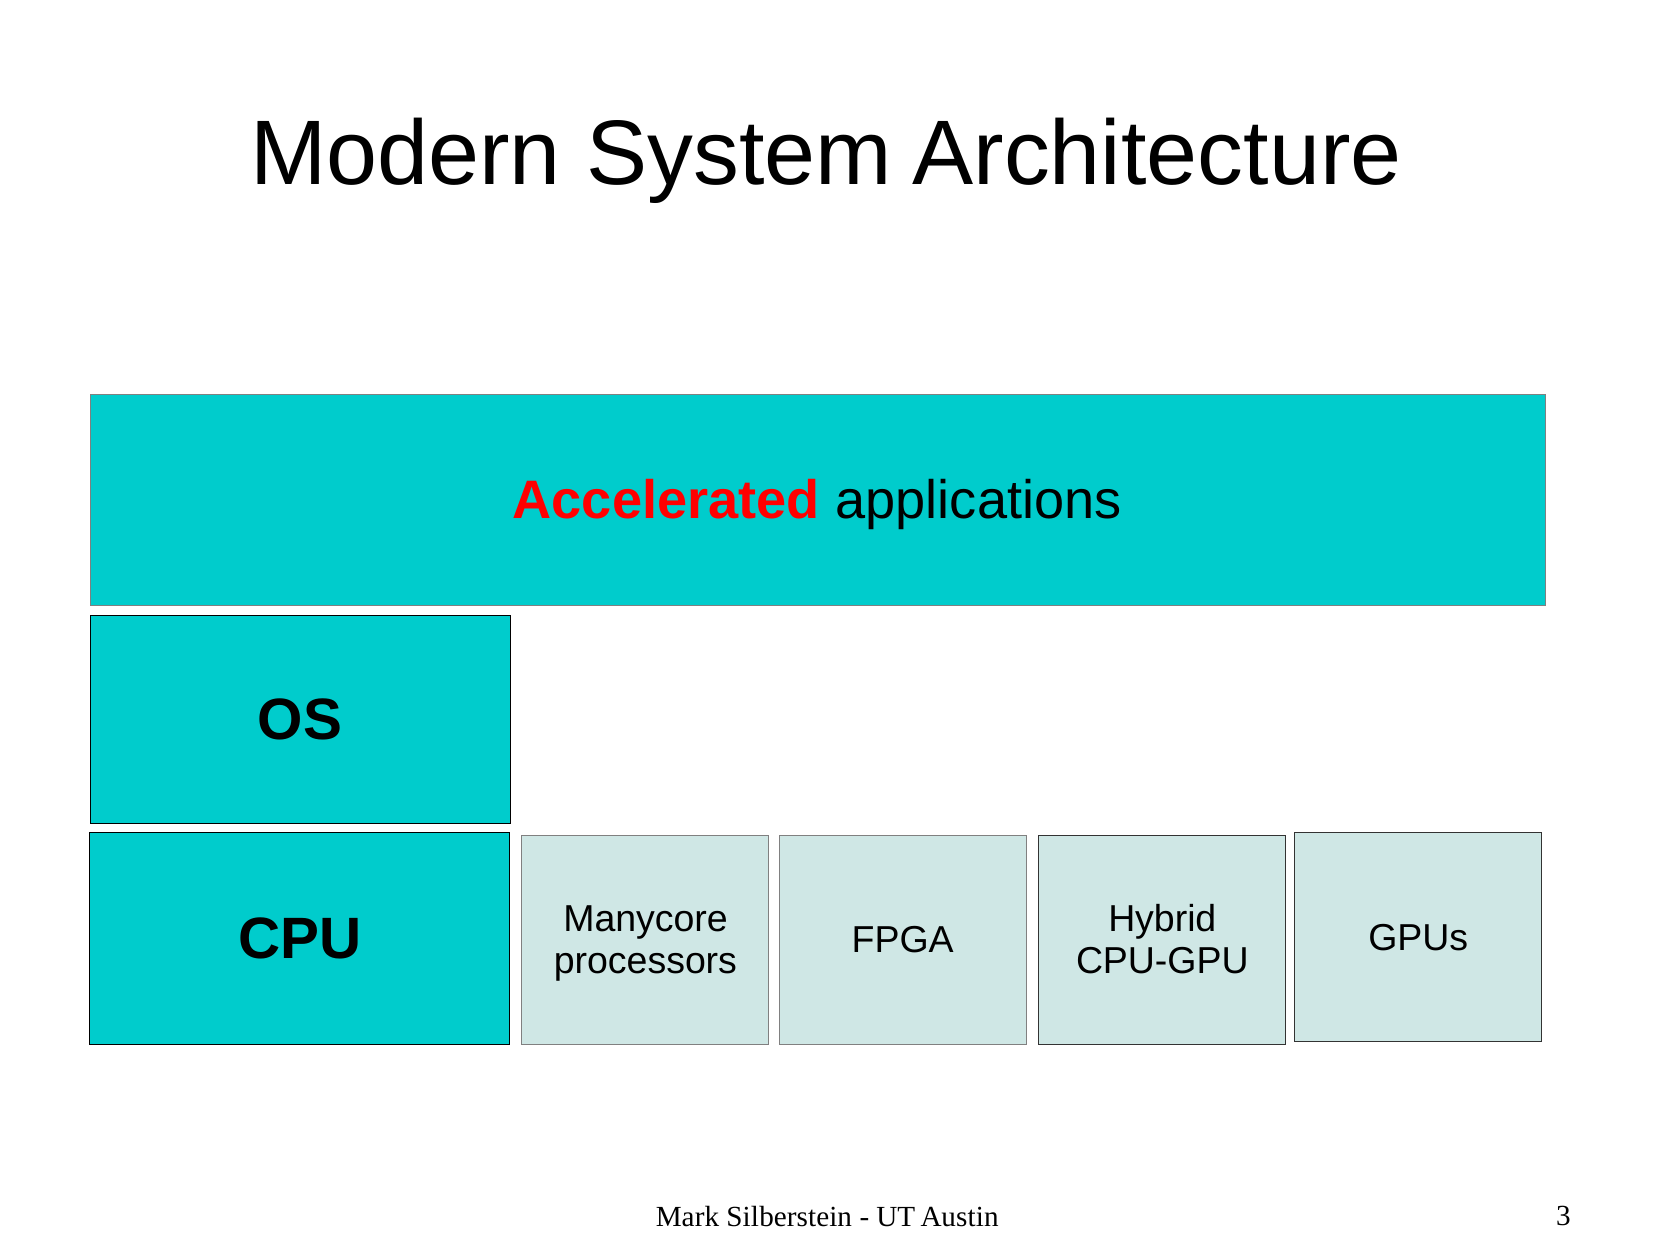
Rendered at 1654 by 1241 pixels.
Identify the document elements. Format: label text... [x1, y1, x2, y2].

text_box Hybrid CPU-GPU [1038, 835, 1286, 1045]
text_box Manycore processors [521, 835, 769, 1045]
text_box OS [90, 615, 511, 824]
text_box FPGA [779, 835, 1027, 1045]
text_box Accelerated applications [90, 394, 1546, 606]
title Modern System Architecture [82, 49, 1571, 257]
text_box CPU [89, 832, 510, 1045]
text_box GPUs [1294, 832, 1542, 1042]
